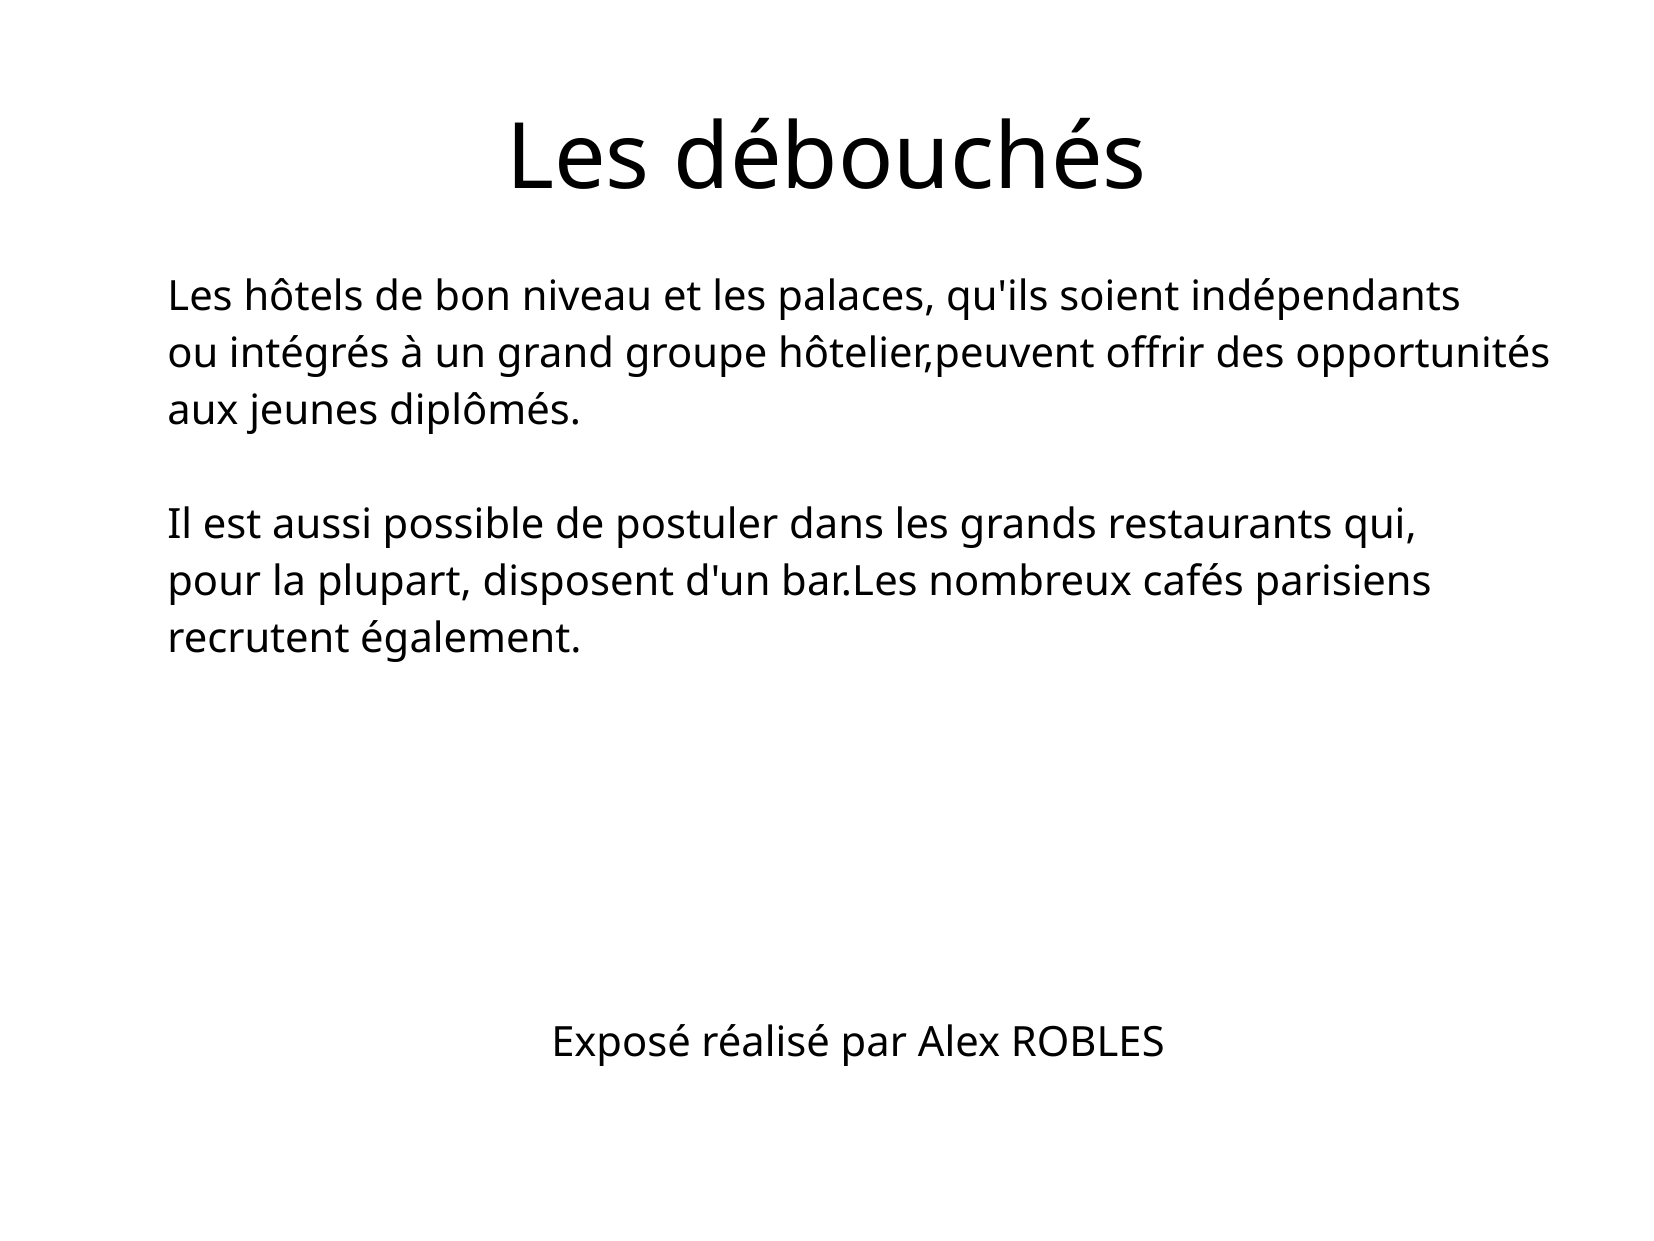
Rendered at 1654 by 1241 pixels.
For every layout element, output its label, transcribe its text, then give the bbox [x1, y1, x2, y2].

title Les débouchés [82, 49, 1571, 257]
text_box Les hôtels de bon niveau et les palaces, qu'ils soient indépendants ou intégrés à un grand groupe hôtelier,peuvent offrir des opportunités aux jeunes diplômés. Il est aussi possible de postuler dans les grands restaurants qui, pour la plupart, disposent d'un bar.Les nombreux cafés parisiens recrutent également. [152, 258, 1565, 680]
text_box Exposé réalisé par Alex ROBLES [536, 1003, 1211, 1110]
